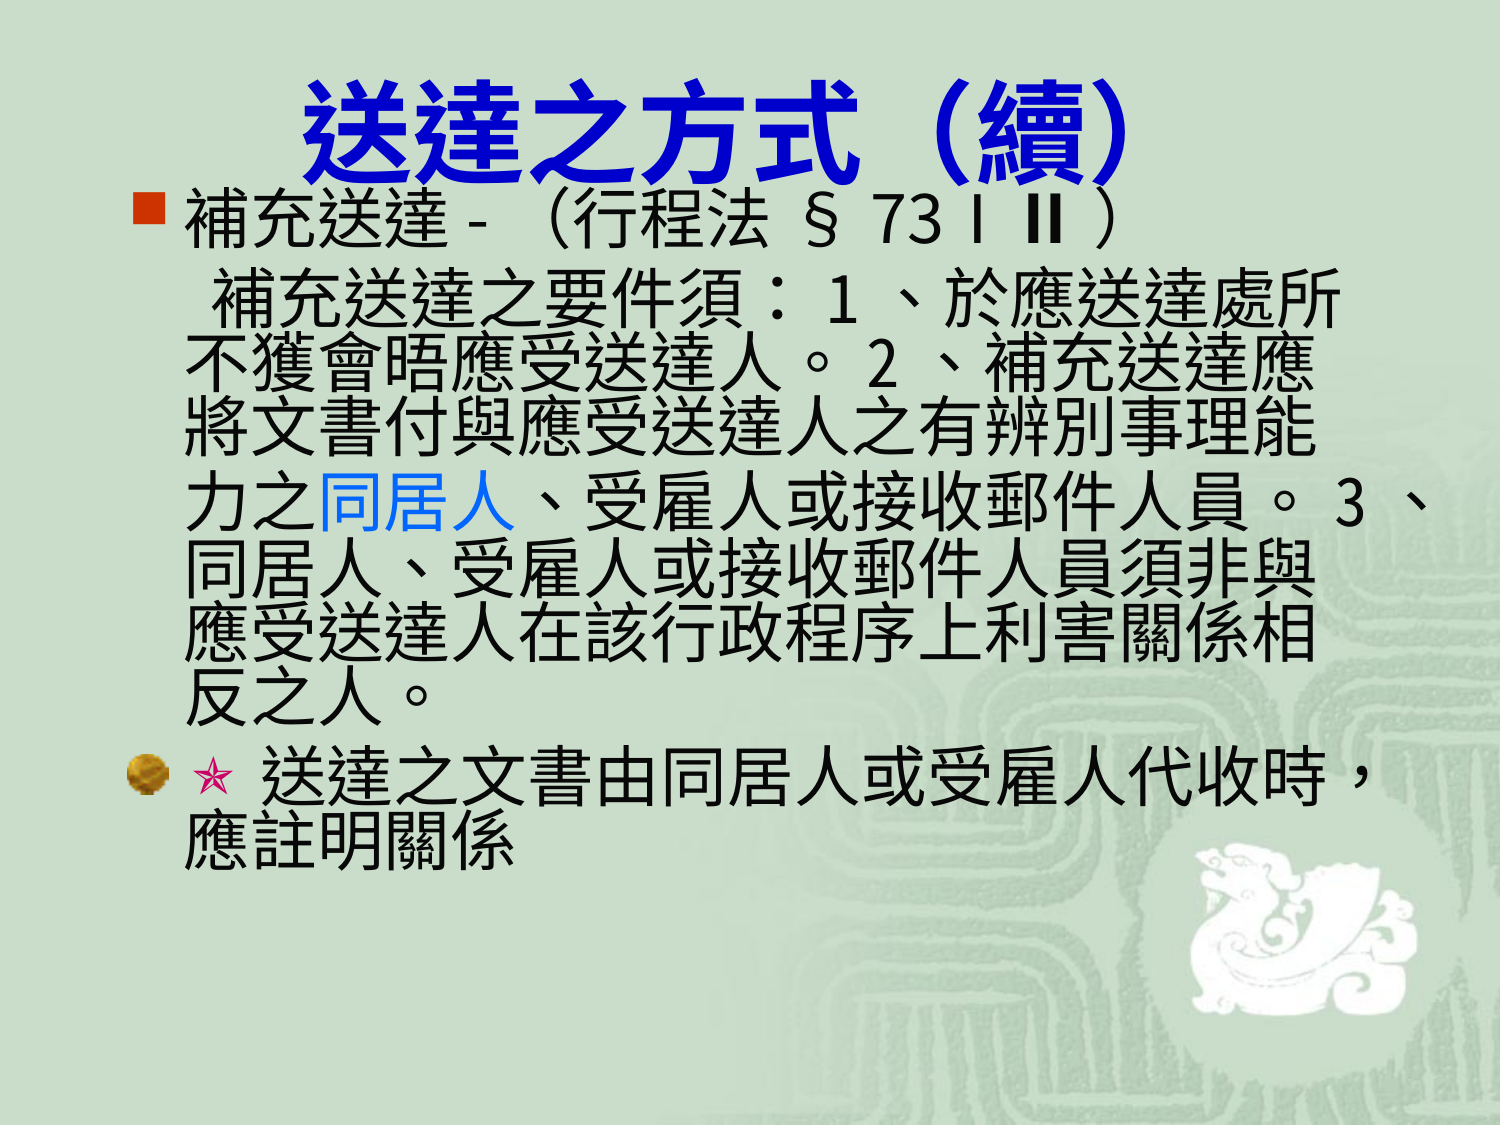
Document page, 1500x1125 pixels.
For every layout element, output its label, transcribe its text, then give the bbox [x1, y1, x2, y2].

title 送達之方式（續） [112, 55, 1388, 184]
list 補充送達-（行程法§ 73ⅠⅡ） 補充送達之要件須：1、於應送達處所不獲會晤應受送達人。2、補充送達應將文書付與應受送達人之有辨別事理能力之同居人、受雇人或接收郵件人員。3、同居人、受雇人或接收郵件人員須非與應受送達人在該行政程序上利害關係相反之人。 送達之文書由同居人或受雇人代收時，應註明關係 [112, 184, 1388, 1000]
picture [0, 0, 1500, 1125]
